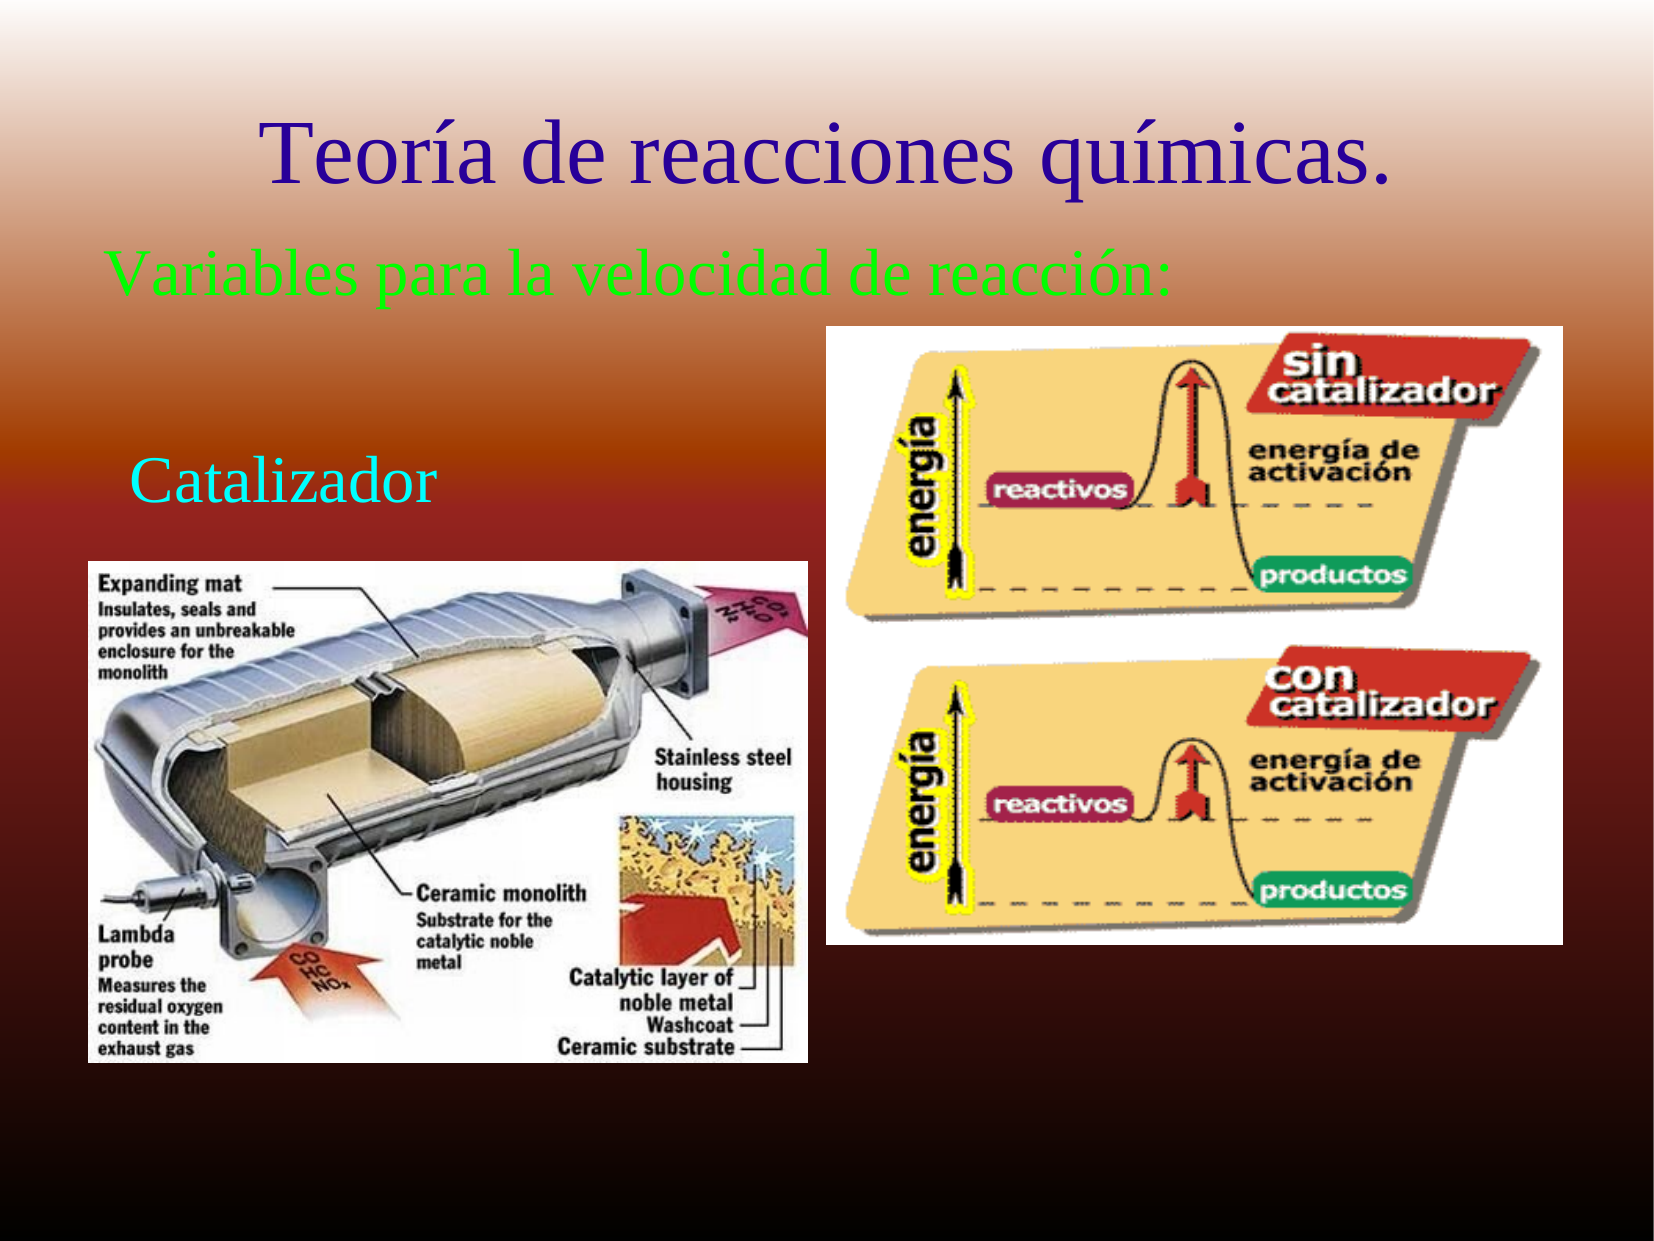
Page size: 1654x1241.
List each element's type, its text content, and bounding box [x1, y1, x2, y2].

title Teoría de reacciones químicas. [82, 49, 1571, 257]
picture [0, 0, 1654, 1241]
text_box Catalizador [59, 442, 826, 592]
text_box Variables para la velocidad de reacción: [32, 236, 1241, 385]
